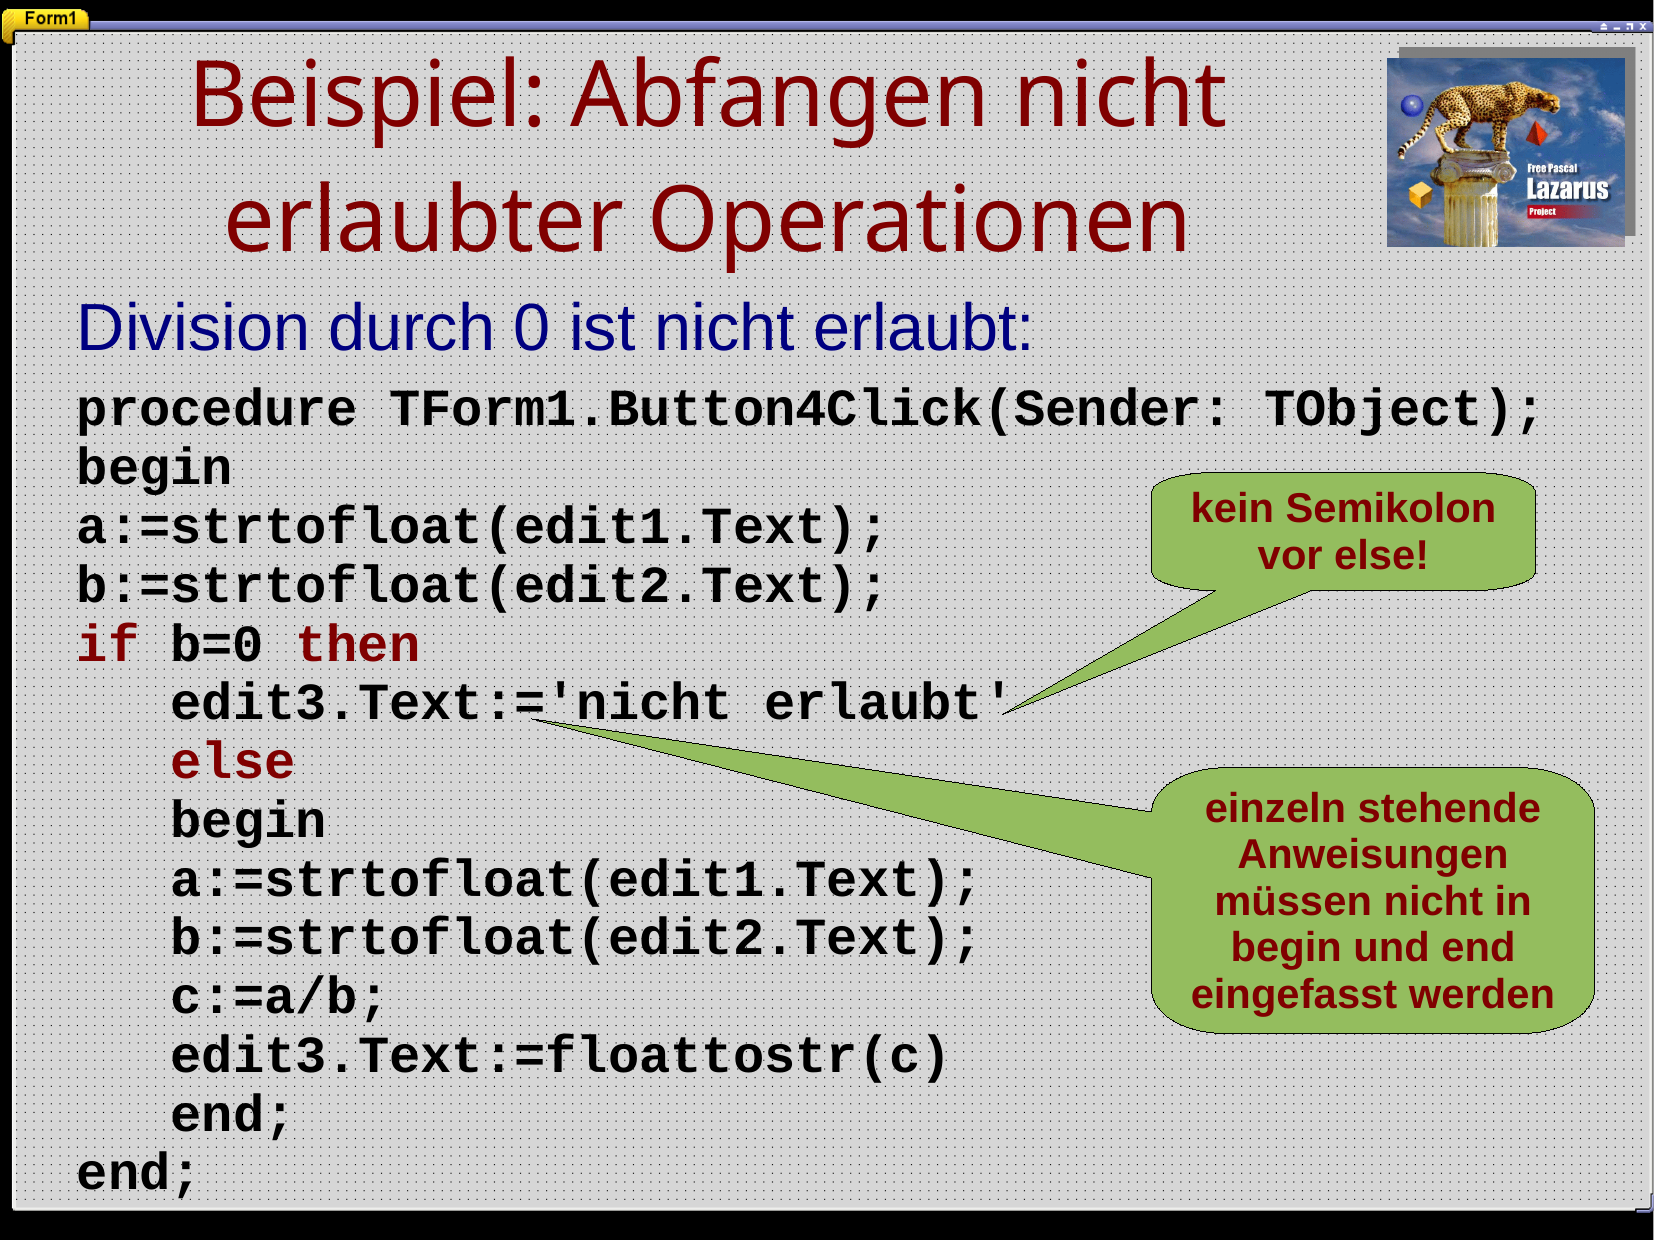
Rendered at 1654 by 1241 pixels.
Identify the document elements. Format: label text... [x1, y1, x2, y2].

title Beispiel: Abfangen nicht erlaubter Operationen [29, 46, 1388, 260]
picture [2, 8, 1654, 1213]
list Division durch 0 ist nicht erlaubt: procedure TForm1.Button4Click(Sender: TObject); begin a:=strtofloat(edit1.Text); b:=strtofloat(edit2.Text); if b=0 then edit3.Text:='nicht erlaubt' else begin a:=strtofloat(edit1.Text); b:=strtofloat(edit2.Text); c:=a/b; edit3.Text:=floattostr(c) end; end; [59, 290, 1595, 1206]
text_box kein Semikolon vor else! [1002, 472, 1536, 715]
